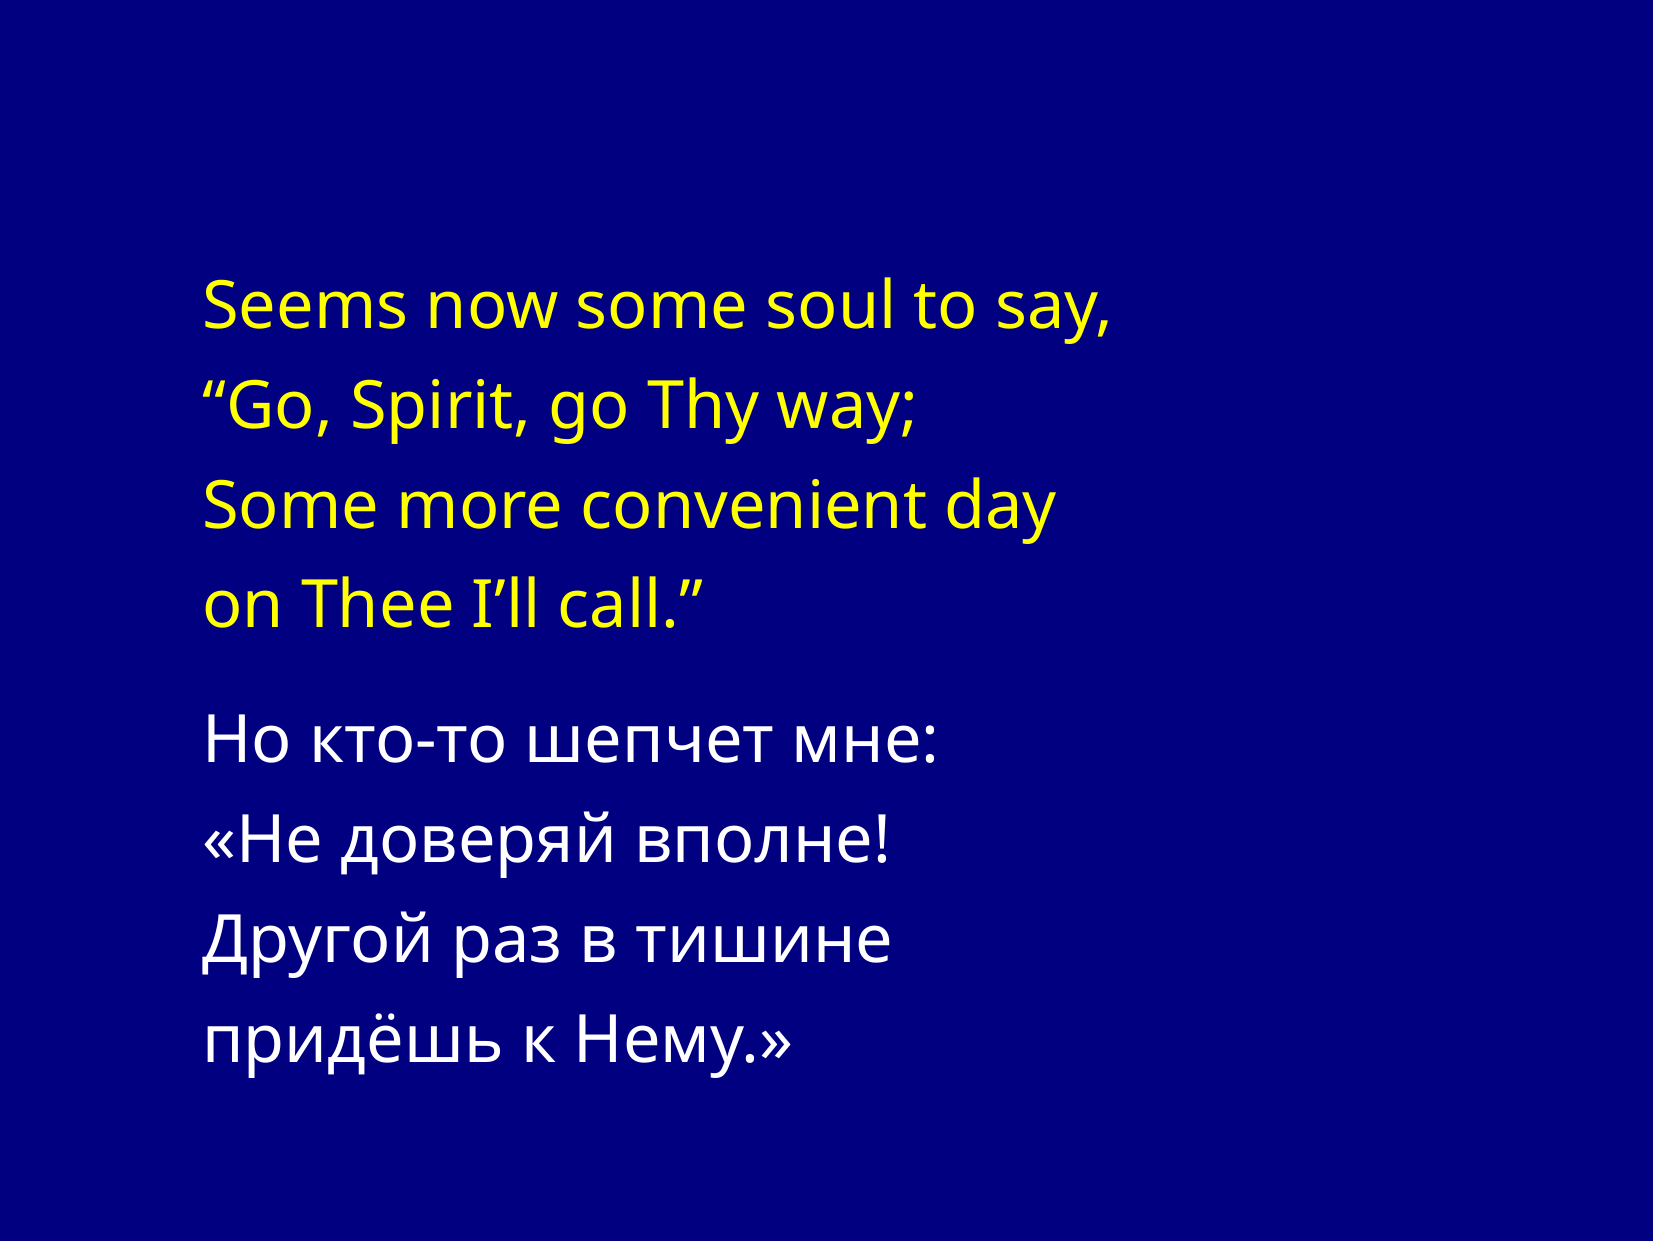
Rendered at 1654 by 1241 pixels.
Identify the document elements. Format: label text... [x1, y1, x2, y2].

text_box Seems now some soul to say, “Go, Spirit, go Thy way; Some more convenient day on Thee I’ll call.” [75, 150, 1576, 638]
text_box Но кто-то шепчет мне: «Не доверяй вполне! Другой раз в тишине придёшь к Нему.» [75, 675, 1576, 1163]
